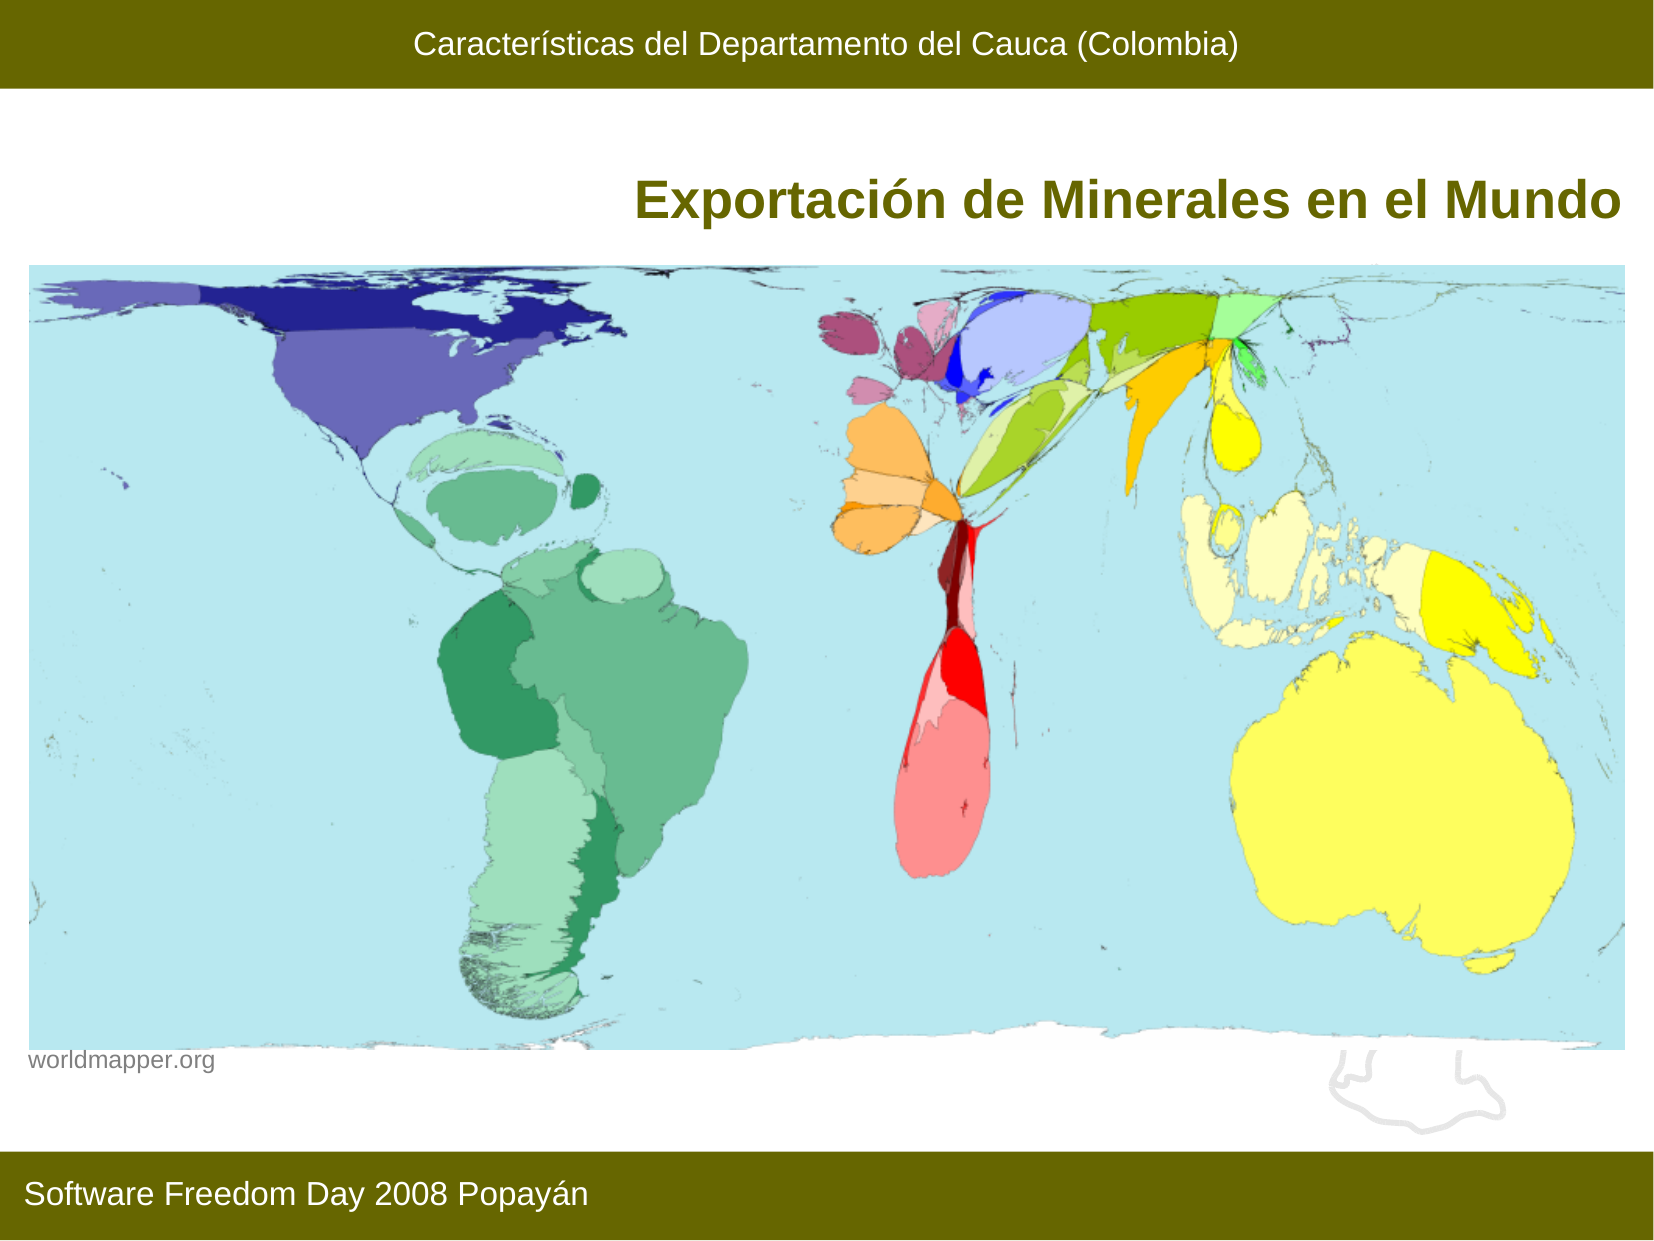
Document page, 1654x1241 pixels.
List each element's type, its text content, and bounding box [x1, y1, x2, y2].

picture [29, 265, 1625, 1051]
text_box worldmapper.org [28, 1045, 214, 1074]
title Exportación de Minerales en el Mundo [147, 147, 1625, 252]
